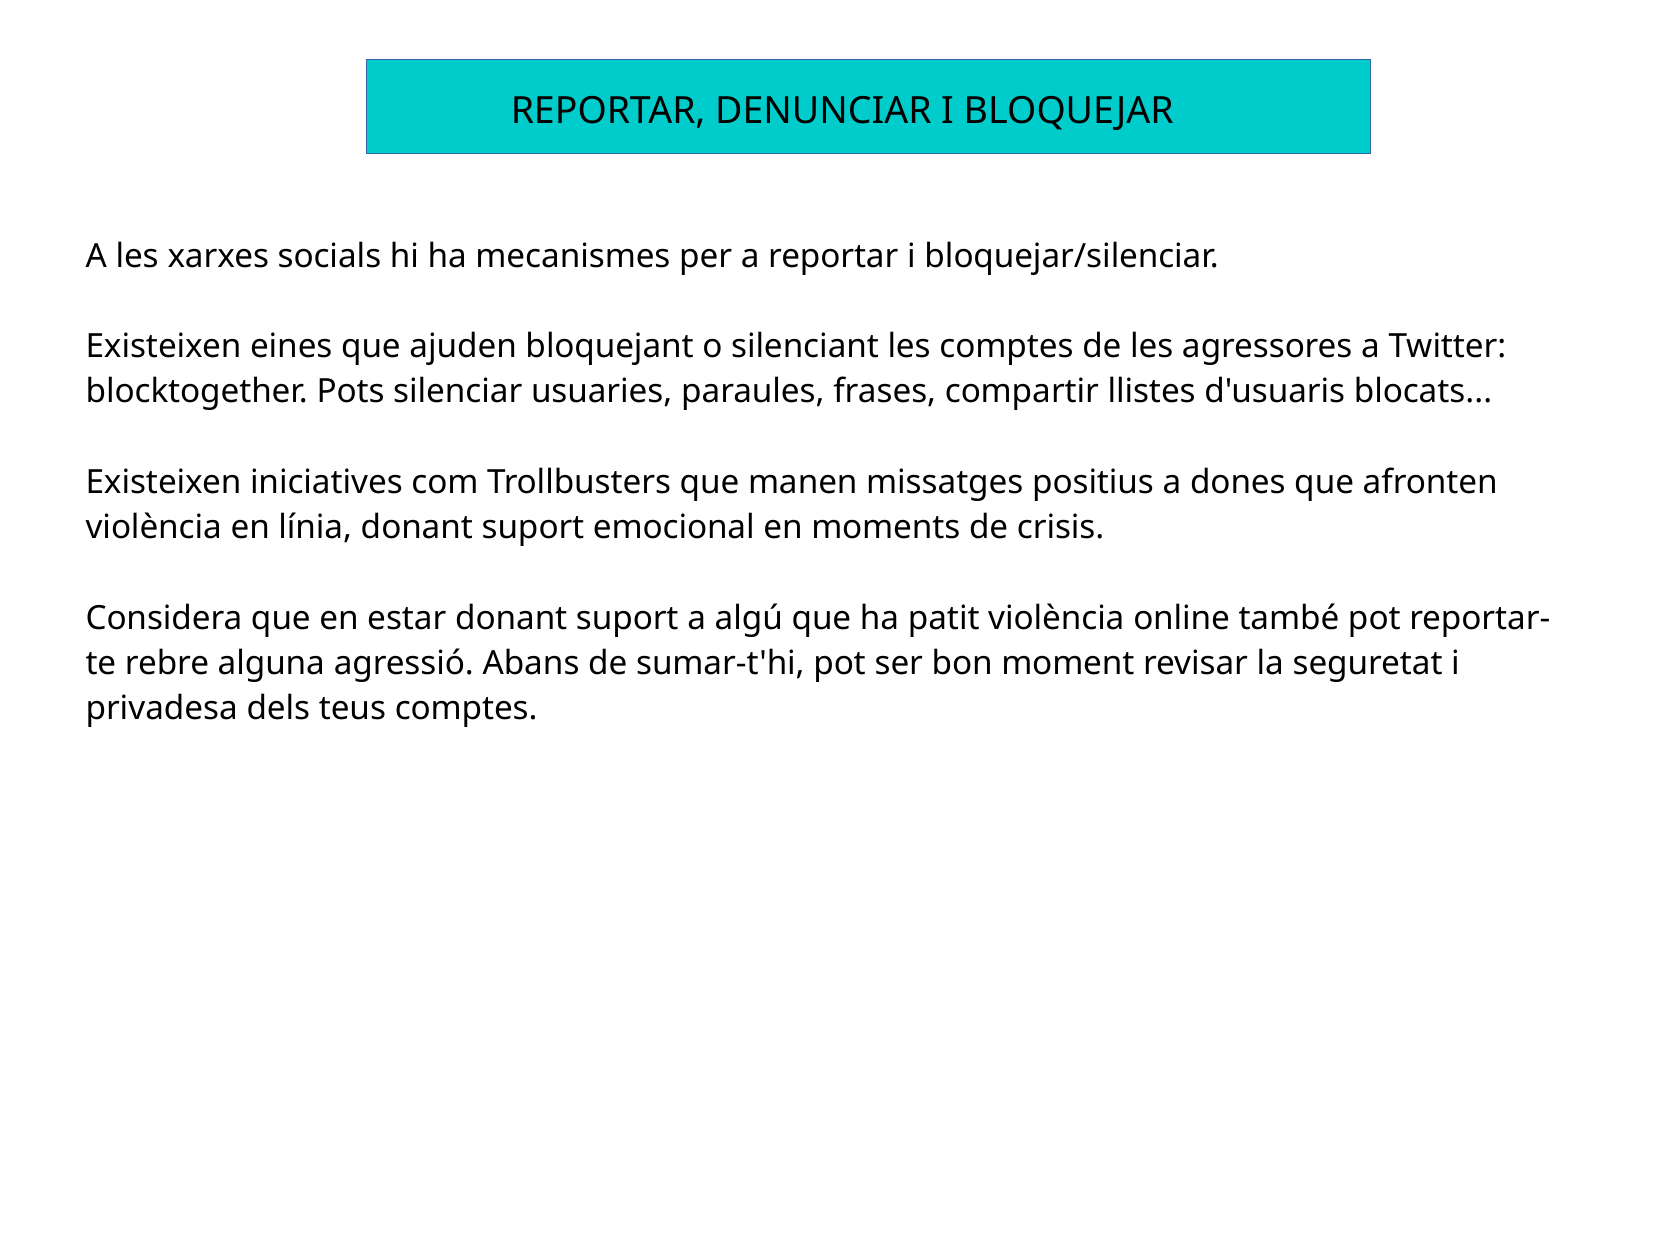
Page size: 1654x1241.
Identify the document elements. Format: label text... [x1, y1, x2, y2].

text_box [366, 59, 1371, 154]
text_box A les xarxes socials hi ha mecanismes per a reportar i bloquejar/silenciar. Existeixen eines que ajuden bloquejant o silenciant les comptes de les agressores a Twitter: blocktogether. Pots silenciar usuaries, paraules, frases, compartir llistes d'usuaris blocats... Existeixen iniciatives com Trollbusters que manen missatges positius a dones que afronten violència en línia, donant suport emocional en moments de crisis. Considera que en estar donant suport a algú que ha patit violència online també pot reportar-te rebre alguna agressió. Abans de sumar-t'hi, pot ser bon moment revisar la seguretat i privadesa dels teus comptes. [70, 224, 1583, 737]
text_box REPORTAR, DENUNCIAR I BLOQUEJAR [496, 75, 1254, 142]
